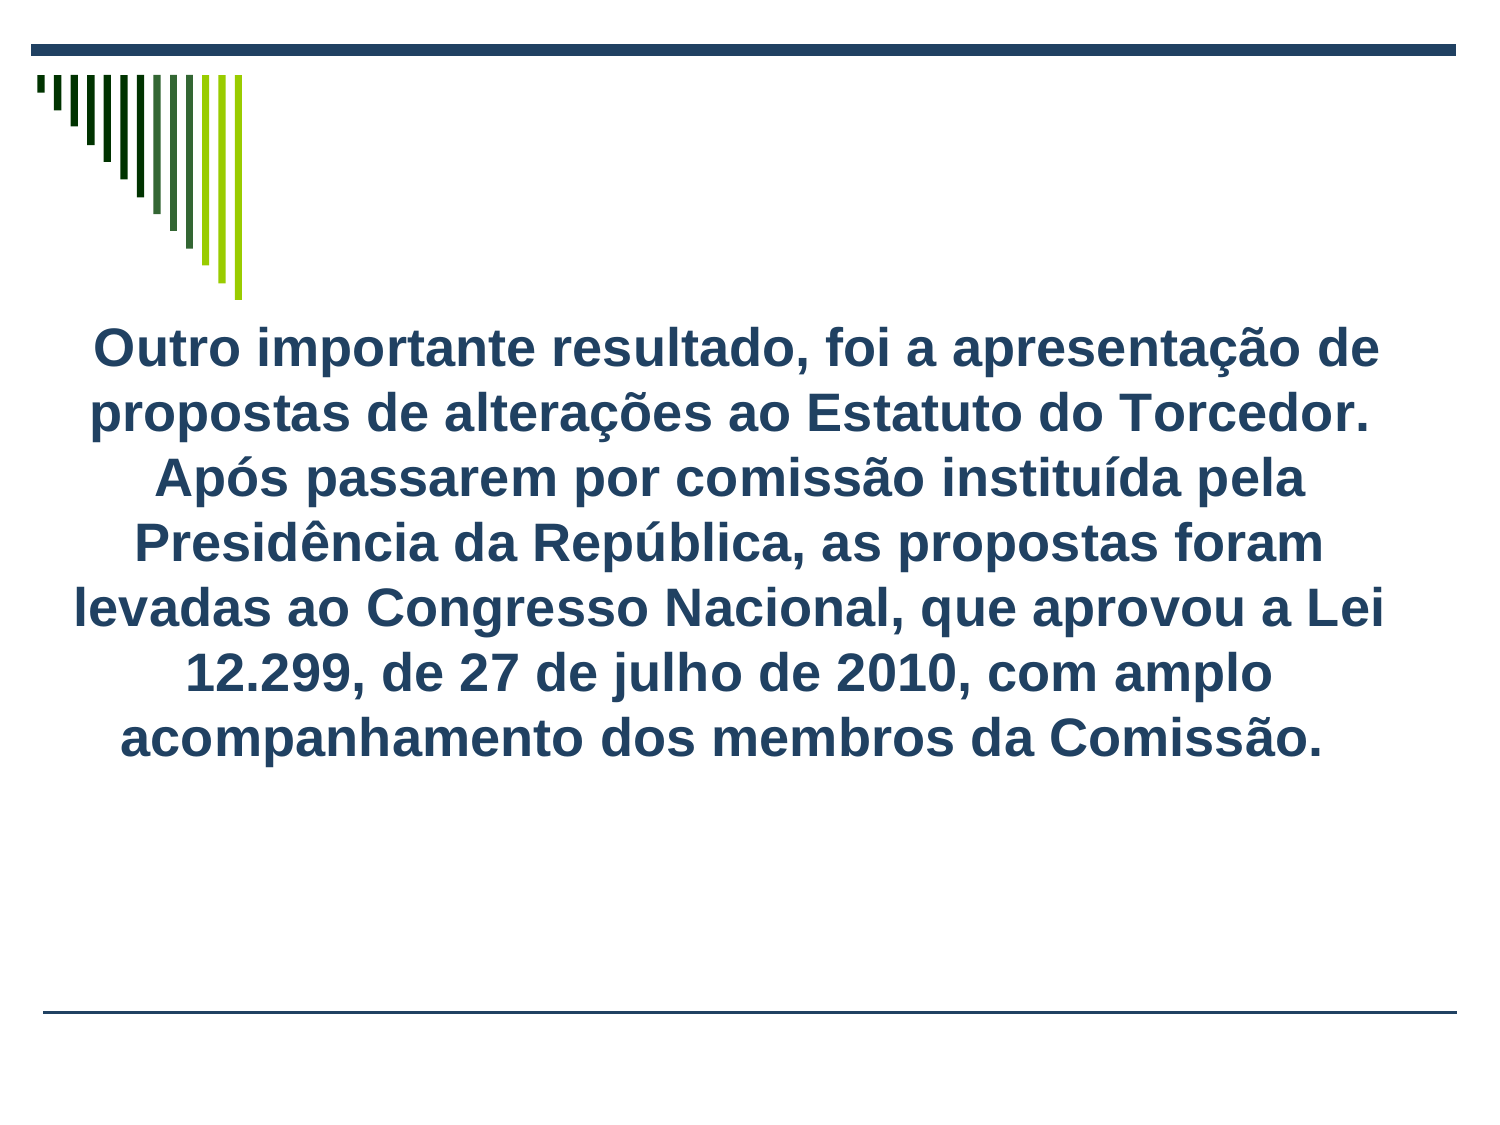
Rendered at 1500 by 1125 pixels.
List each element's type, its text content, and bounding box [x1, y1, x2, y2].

title Outro importante resultado, foi a apresentação de propostas de alterações ao Estatuto do Torcedor. Após passarem por comissão instituída pela Presidência da República, as propostas foram levadas ao Congresso Nacional, que aprovou a Lei 12.299, de 27 de julho de 2010, com amplo acompanhamento dos membros da Comissão. [59, 75, 1425, 1004]
